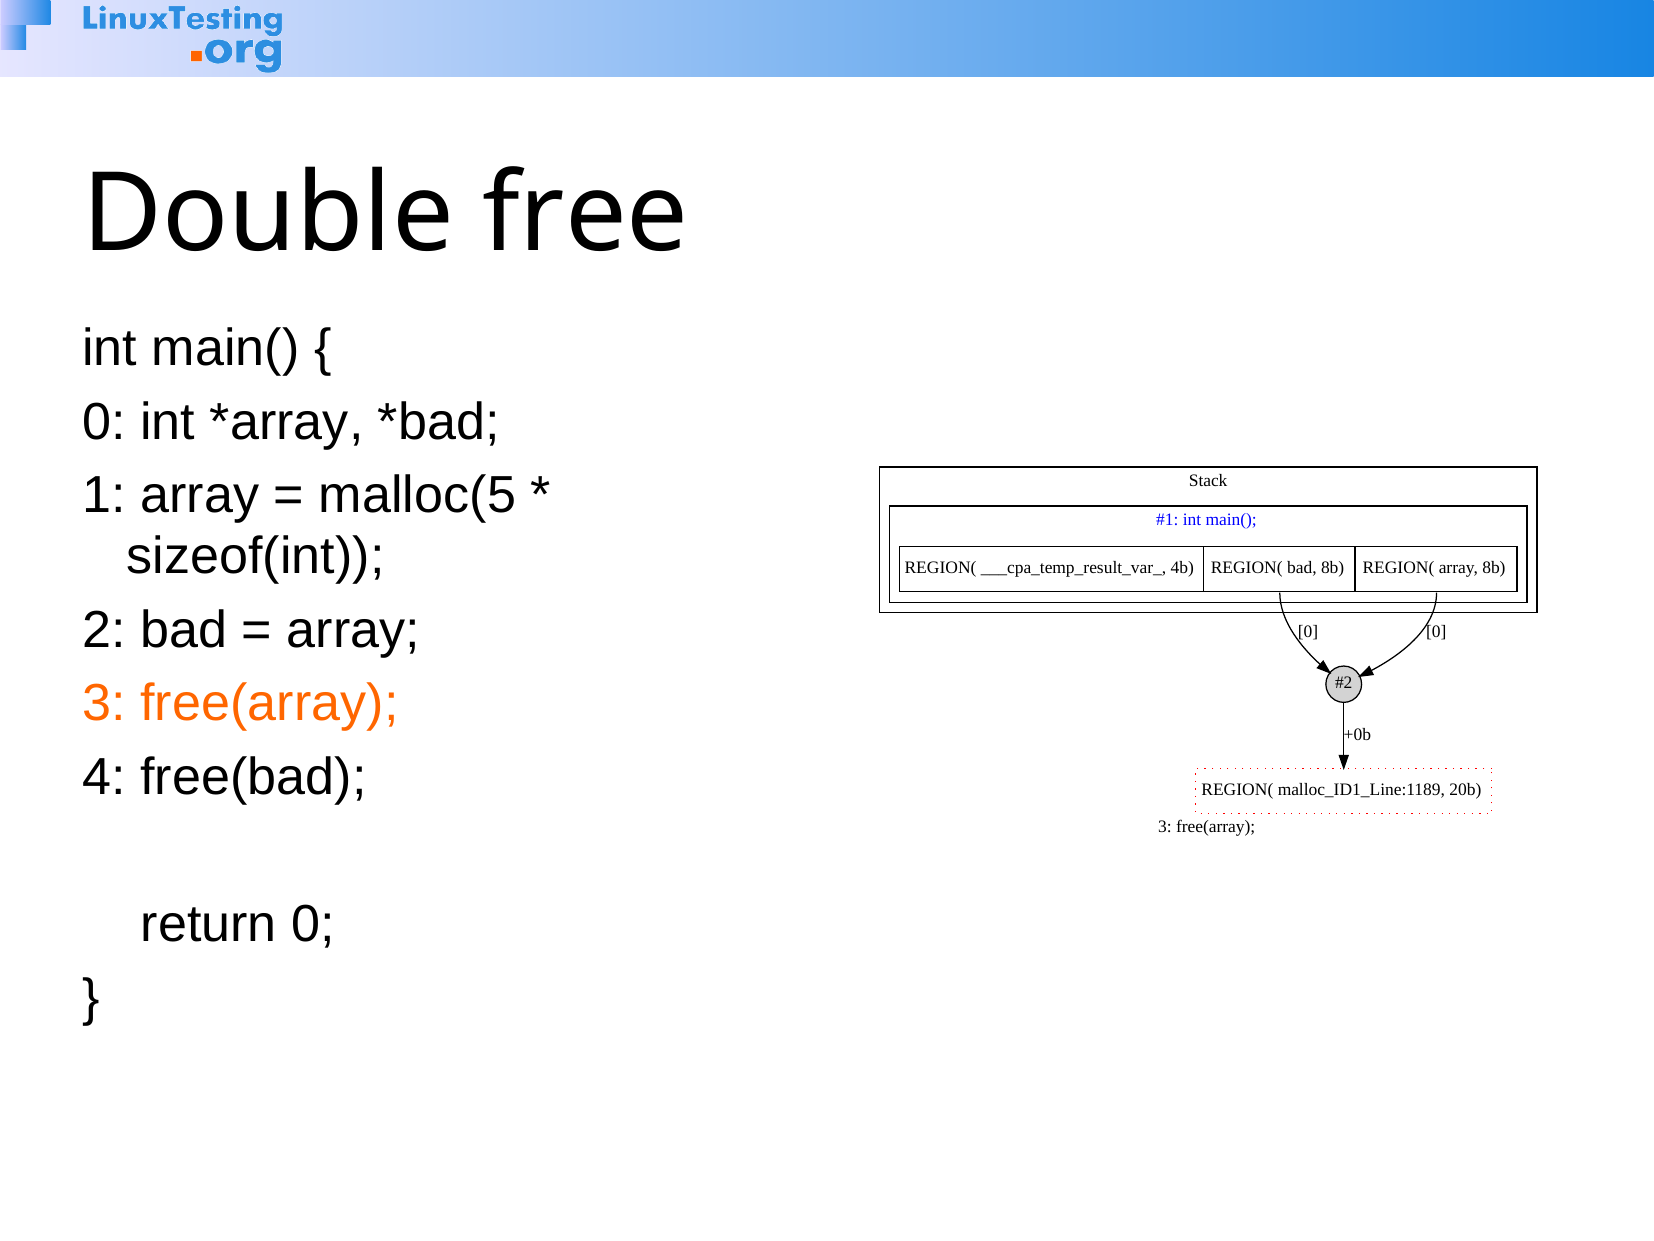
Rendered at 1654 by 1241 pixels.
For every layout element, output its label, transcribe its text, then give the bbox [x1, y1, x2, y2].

picture [863, 451, 1553, 848]
list int main() { 0: int *array, *bad; 1: array = malloc(5 * sizeof(int)); 2: bad = array; 3: free(array); 4: free(bad); return 0; } [82, 315, 809, 1035]
picture [83, 5, 282, 73]
title Double free [82, 76, 1571, 336]
